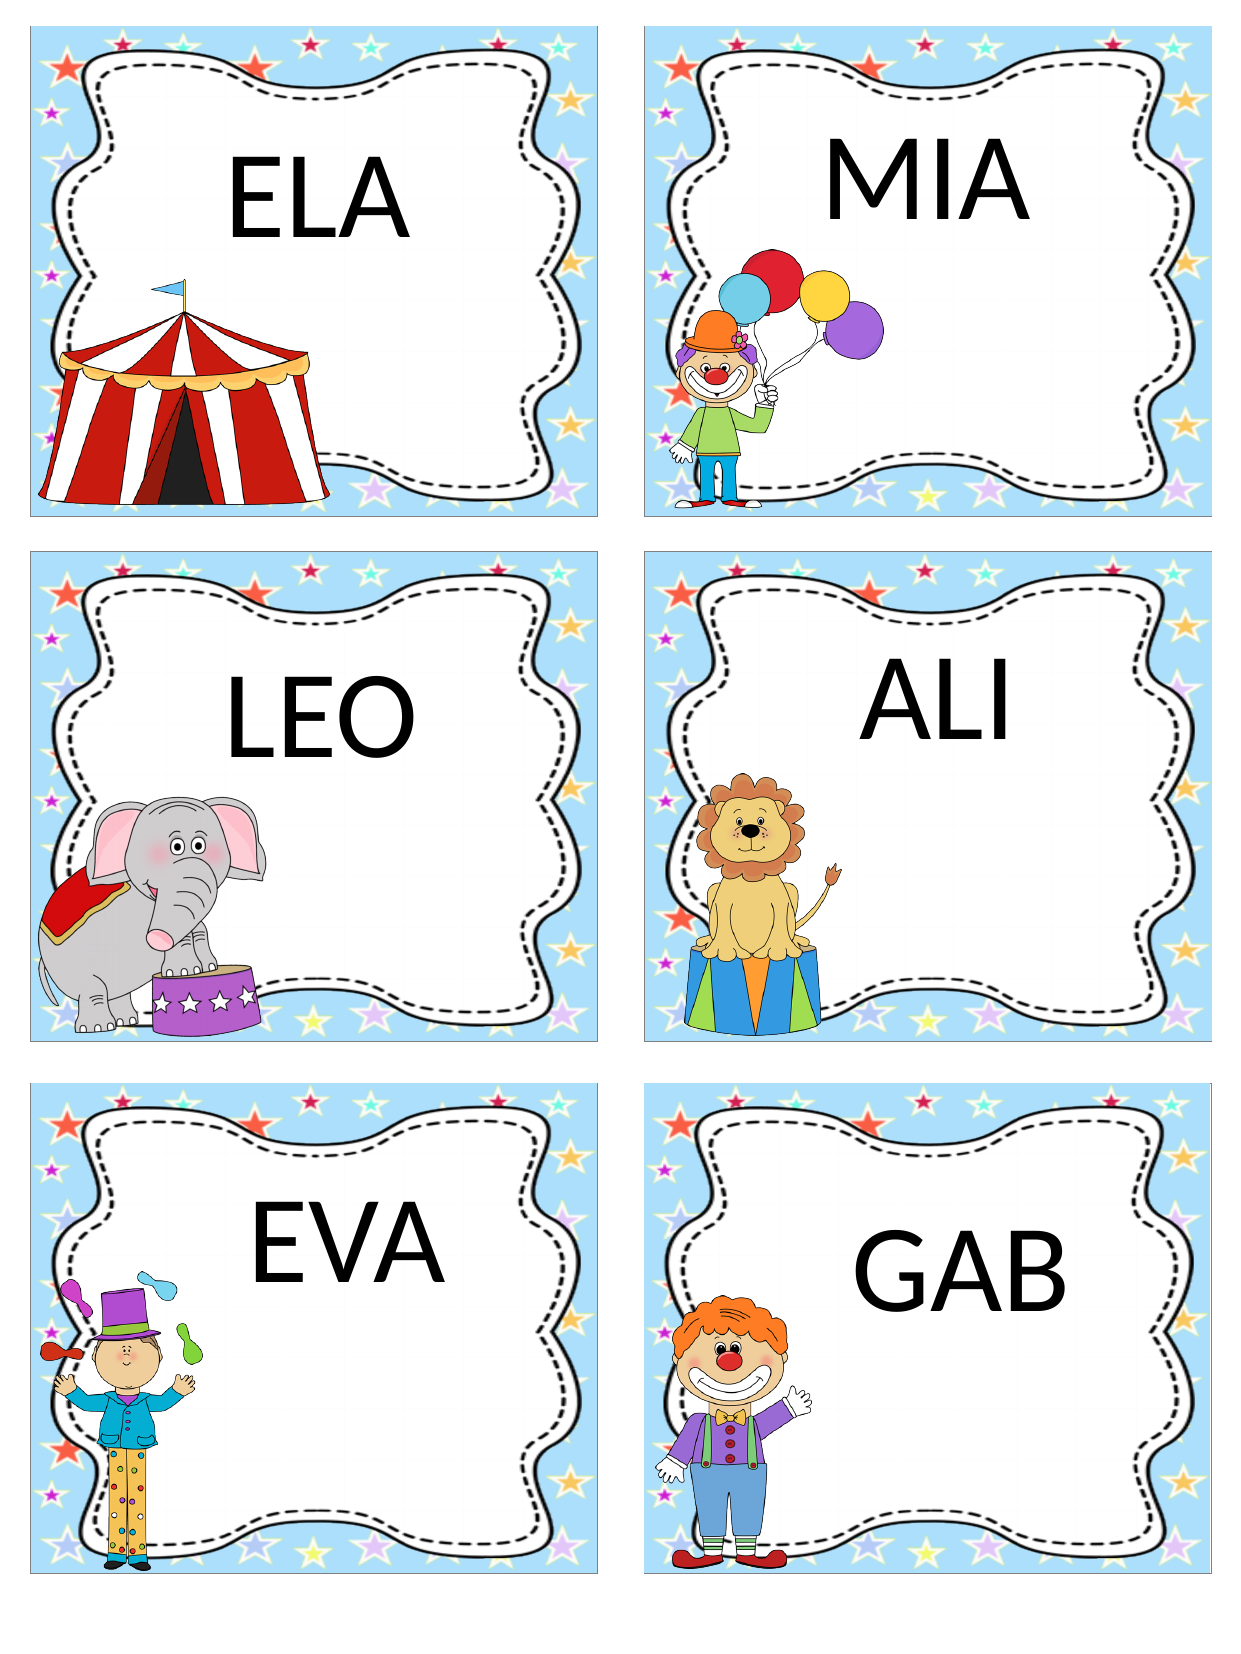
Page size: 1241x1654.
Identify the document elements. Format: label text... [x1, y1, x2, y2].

text_box [30, 26, 598, 517]
picture [31, 1083, 597, 1573]
text_box MIA [666, 118, 1186, 286]
text_box LEO [111, 655, 531, 824]
text_box ELA [81, 136, 554, 304]
picture [24, 552, 597, 1050]
picture [31, 26, 597, 516]
picture [644, 1083, 1210, 1573]
text_box ALI [725, 638, 1151, 806]
picture [645, 552, 1212, 1041]
text_box GAB [772, 1210, 1151, 1378]
picture [645, 26, 1212, 516]
text_box EVA [140, 1181, 553, 1349]
